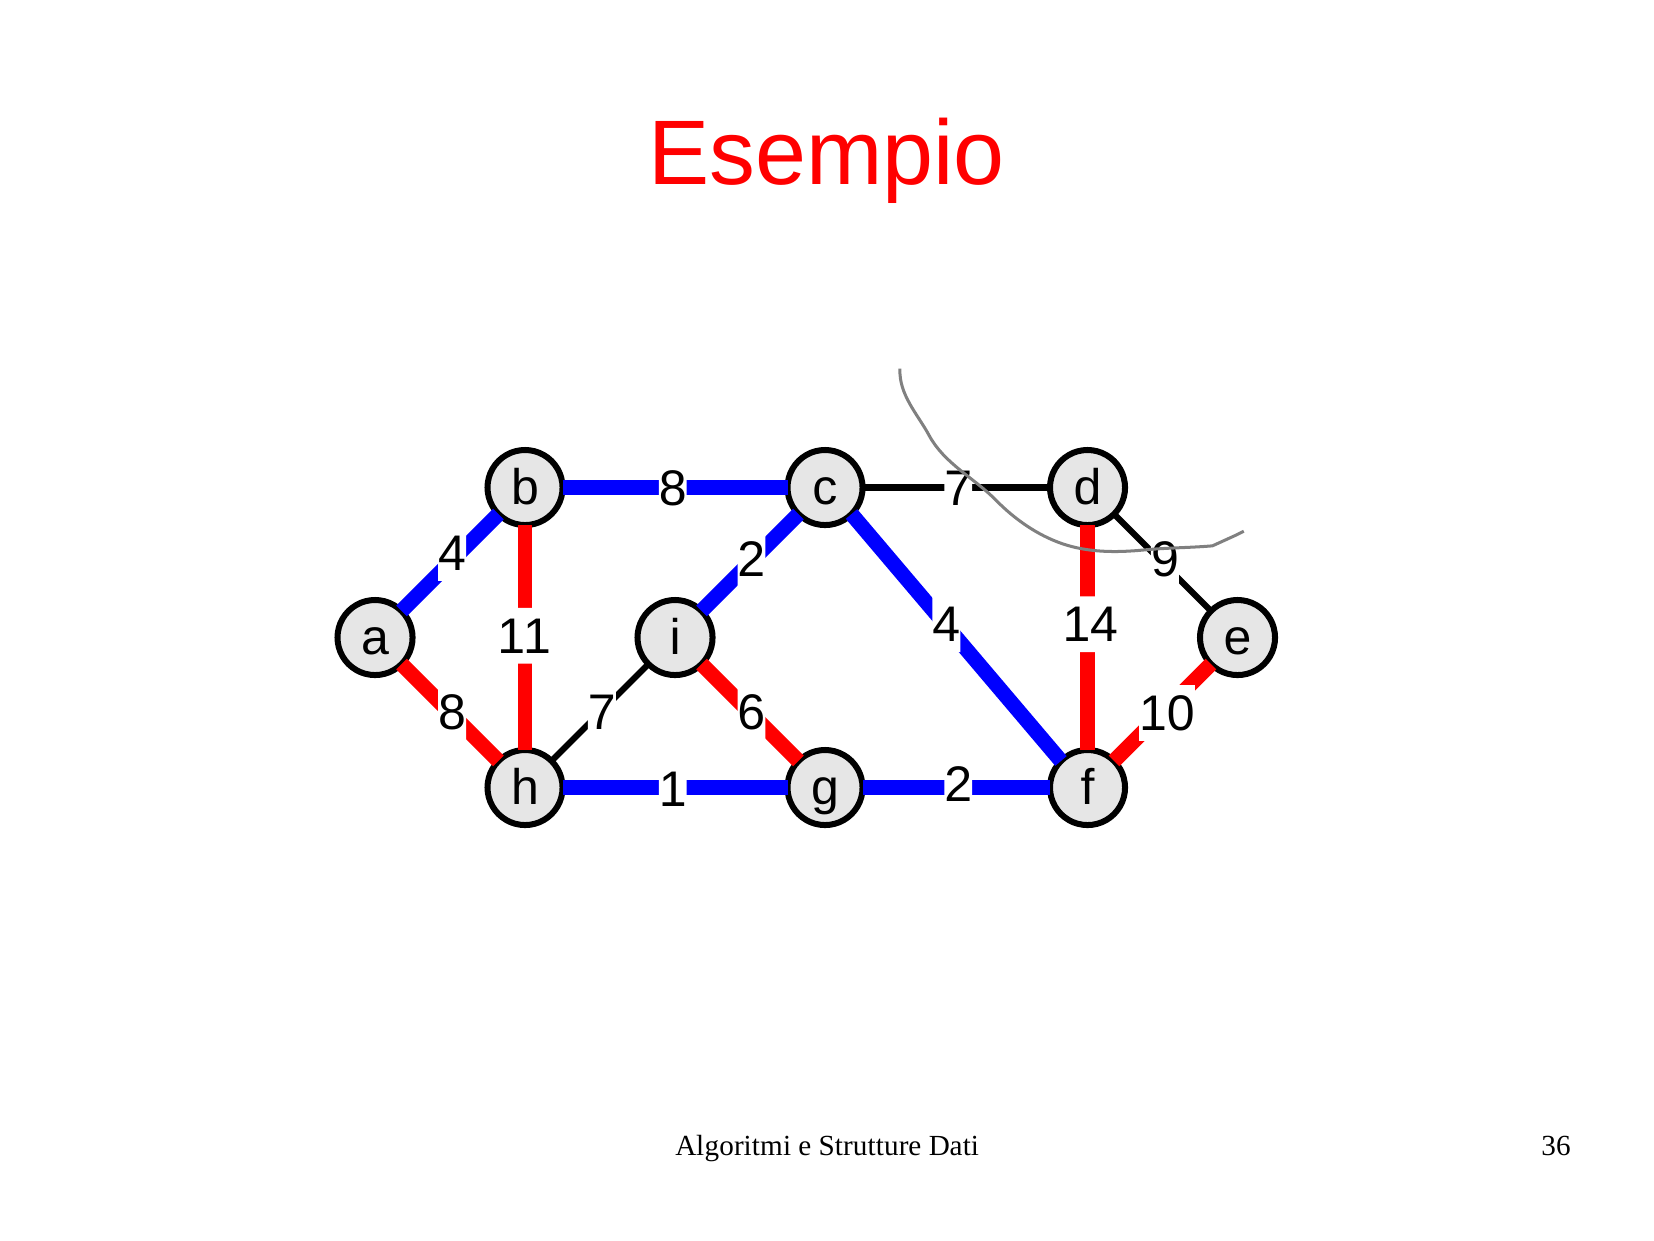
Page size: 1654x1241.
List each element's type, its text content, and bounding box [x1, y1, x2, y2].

text_box b [487, 450, 563, 525]
text_box 2 [944, 756, 973, 812]
text_box h [487, 750, 563, 826]
text_box f [1050, 750, 1126, 826]
text_box 7 [587, 684, 616, 741]
text_box 2 [737, 531, 766, 588]
text_box c [788, 450, 863, 526]
text_box 8 [658, 460, 687, 516]
text_box a [337, 600, 413, 676]
text_box 4 [438, 525, 467, 581]
text_box 11 [497, 607, 557, 664]
text_box 6 [737, 684, 766, 741]
text_box 7 [944, 460, 973, 517]
text_box 14 [1062, 596, 1119, 653]
text_box g [788, 750, 863, 826]
text_box 9 [1150, 550, 1179, 588]
text_box d [1050, 450, 1126, 525]
text_box 7 [952, 460, 973, 477]
text_box 9 [1150, 531, 1179, 547]
text_box e [1200, 600, 1276, 676]
text_box i [637, 600, 713, 676]
title Esempio [82, 49, 1571, 257]
text_box 4 [932, 596, 961, 653]
text_box 8 [438, 684, 467, 741]
text_box 10 [1139, 685, 1195, 741]
text_box 1 [658, 761, 687, 818]
